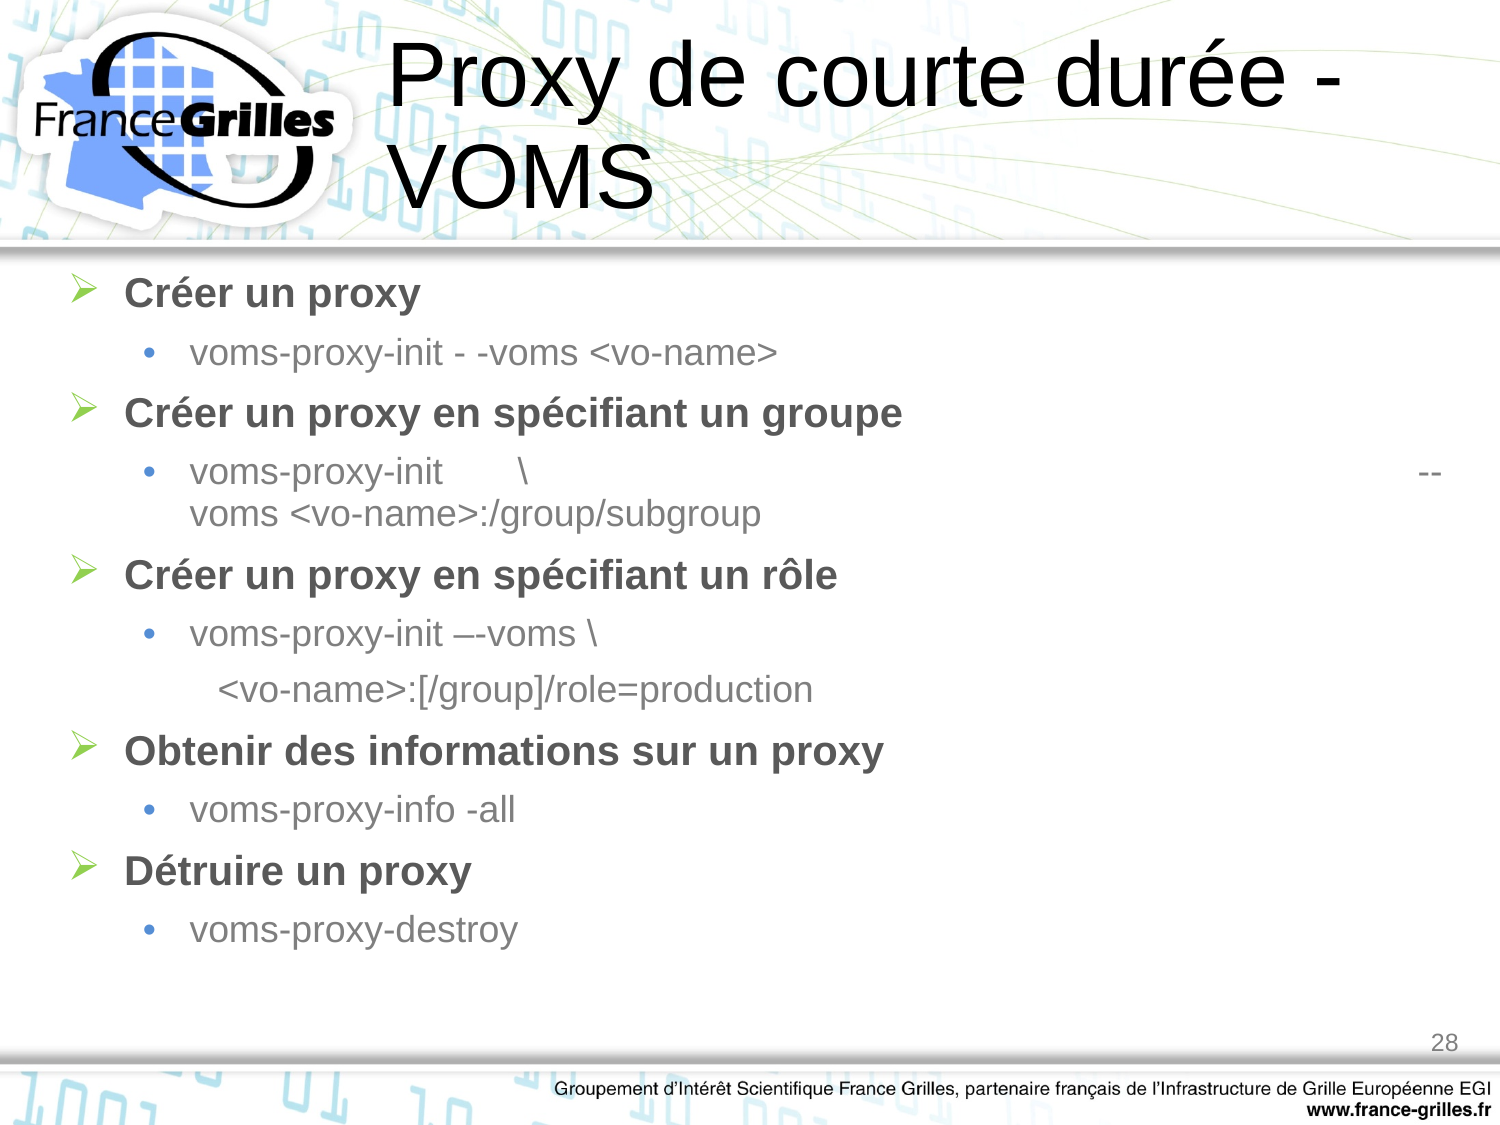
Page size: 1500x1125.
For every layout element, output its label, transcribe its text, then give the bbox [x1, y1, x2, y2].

title Proxy de courte durée - VOMS [372, 4, 1459, 248]
picture [0, 0, 1500, 1125]
list Créer un proxy voms-proxy-init - -voms <vo-name> Créer un proxy en spécifiant un groupe voms-proxy-init \ --voms <vo-name>:/group/subgroup Créer un proxy en spécifiant un rôle voms-proxy-init –-voms \ <vo-name>:[/group]/role=production Obtenir des informations sur un proxy voms-proxy-info -all Détruire un proxy voms-proxy-destroy [53, 262, 1459, 1027]
